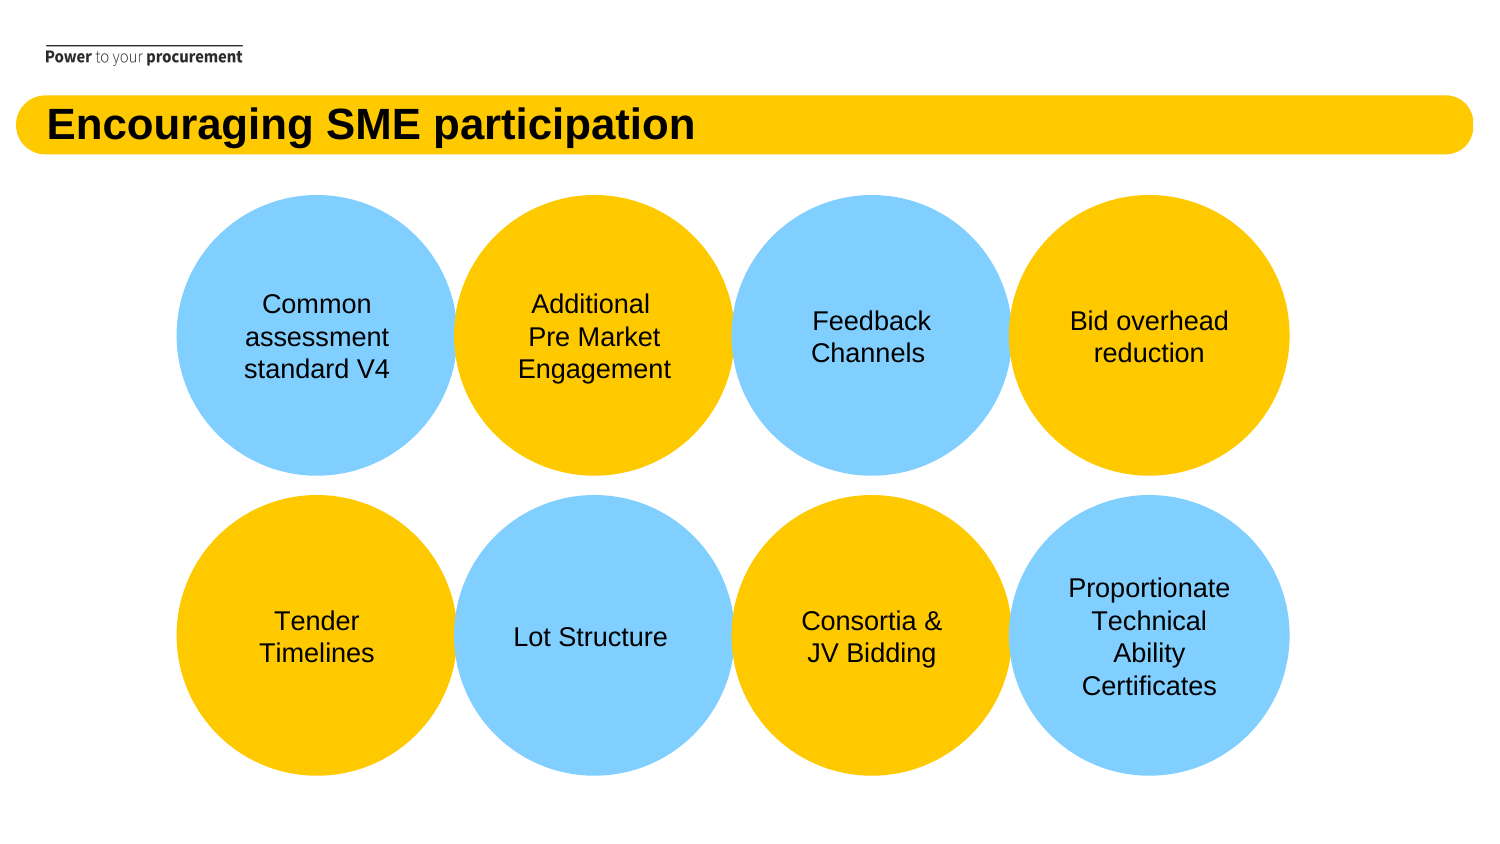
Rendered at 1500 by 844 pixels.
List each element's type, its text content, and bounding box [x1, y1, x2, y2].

text_box Bid overhead reduction [1008, 195, 1290, 476]
text_box Common assessment standard V4 [176, 195, 456, 476]
title Encouraging SME participation [46, 95, 1226, 200]
text_box Tender Timelines [176, 495, 456, 776]
text_box Consortia & JV Bidding [731, 495, 1011, 776]
text_box Additional Pre Market Engagement [454, 195, 733, 476]
text_box Proportionate Technical Ability Certificates [1008, 495, 1290, 776]
text_box Lot Structure [454, 495, 733, 776]
text_box Feedback Channels [731, 195, 1011, 476]
